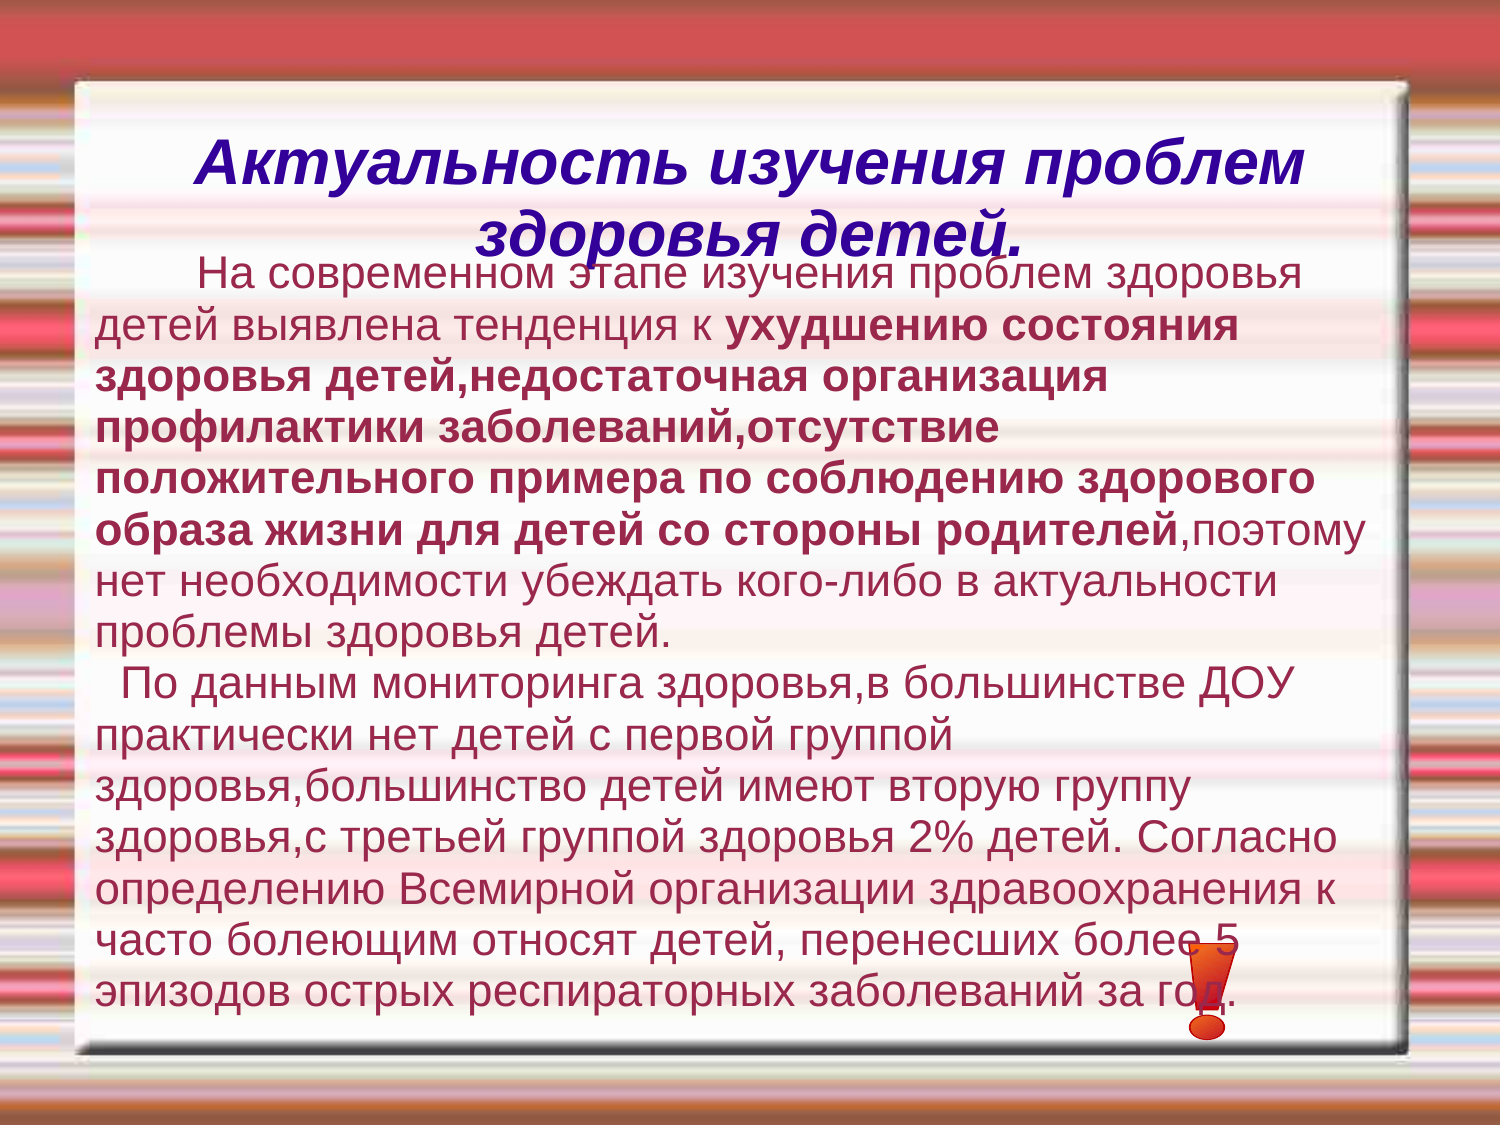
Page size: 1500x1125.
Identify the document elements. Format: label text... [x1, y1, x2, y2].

picture [0, 0, 1500, 1125]
subtitle На современном этапе изучения проблем здоровья детей выявлена тенденция к ухудшению состояния здоровья детей,недостаточная организация профилактики заболеваний,отсутствие положительного примера по соблюдению здорового образа жизни для детей со стороны родителей,поэтому нет необходимости убеждать кого-либо в актуальности проблемы здоровья детей. По данным мониторинга здоровья,в большинстве ДОУ практически нет детей с первой группой здоровья,большинство детей имеют вторую группу здоровья,с третьей группой здоровья 2% детей. Согласно определению Всемирной организации здравоохранения к часто болеющим относят детей, перенесших более 5 эпизодов острых респираторных заболеваний за год. [94, 212, 1394, 1052]
title Актуальность изучения проблем здоровья детей. [110, 104, 1392, 212]
